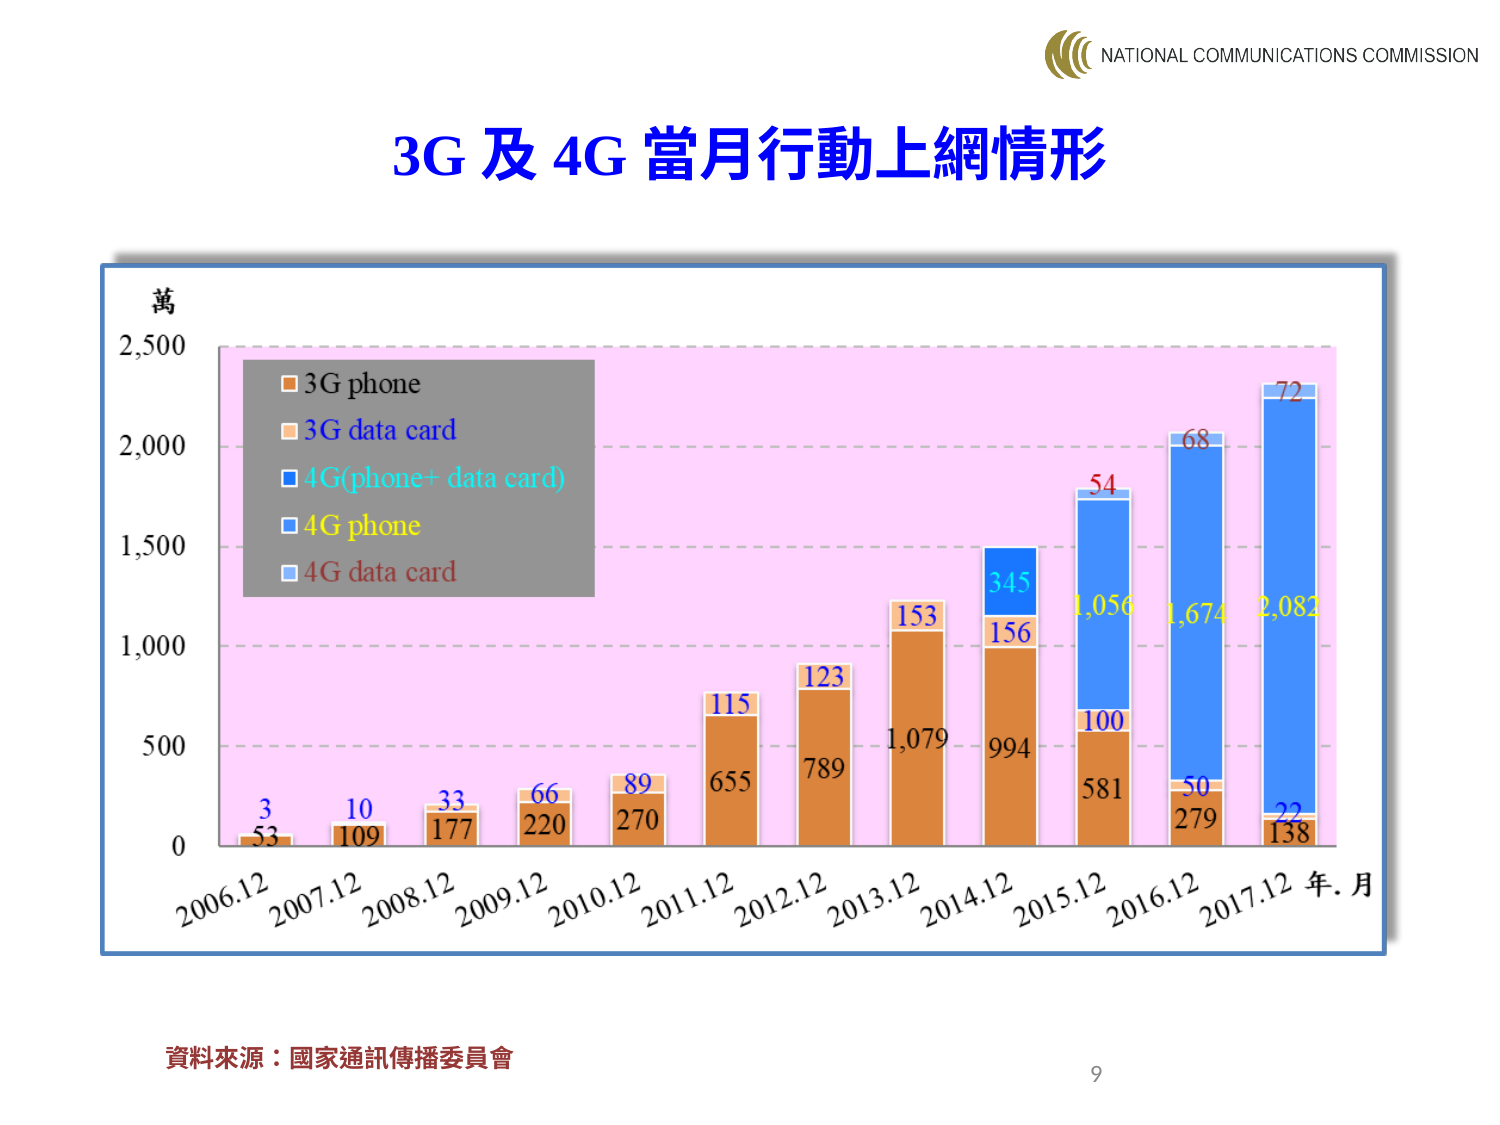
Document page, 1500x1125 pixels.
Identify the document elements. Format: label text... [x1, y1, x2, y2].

picture [1045, 30, 1479, 79]
text_box 3G及4G當月行動上網情形 [0, 90, 1500, 216]
text_box 9 [1074, 1042, 1426, 1103]
picture [100, 243, 1407, 956]
text_box 資料來源：國家通訊傳播委員會 [0, 1035, 703, 1081]
